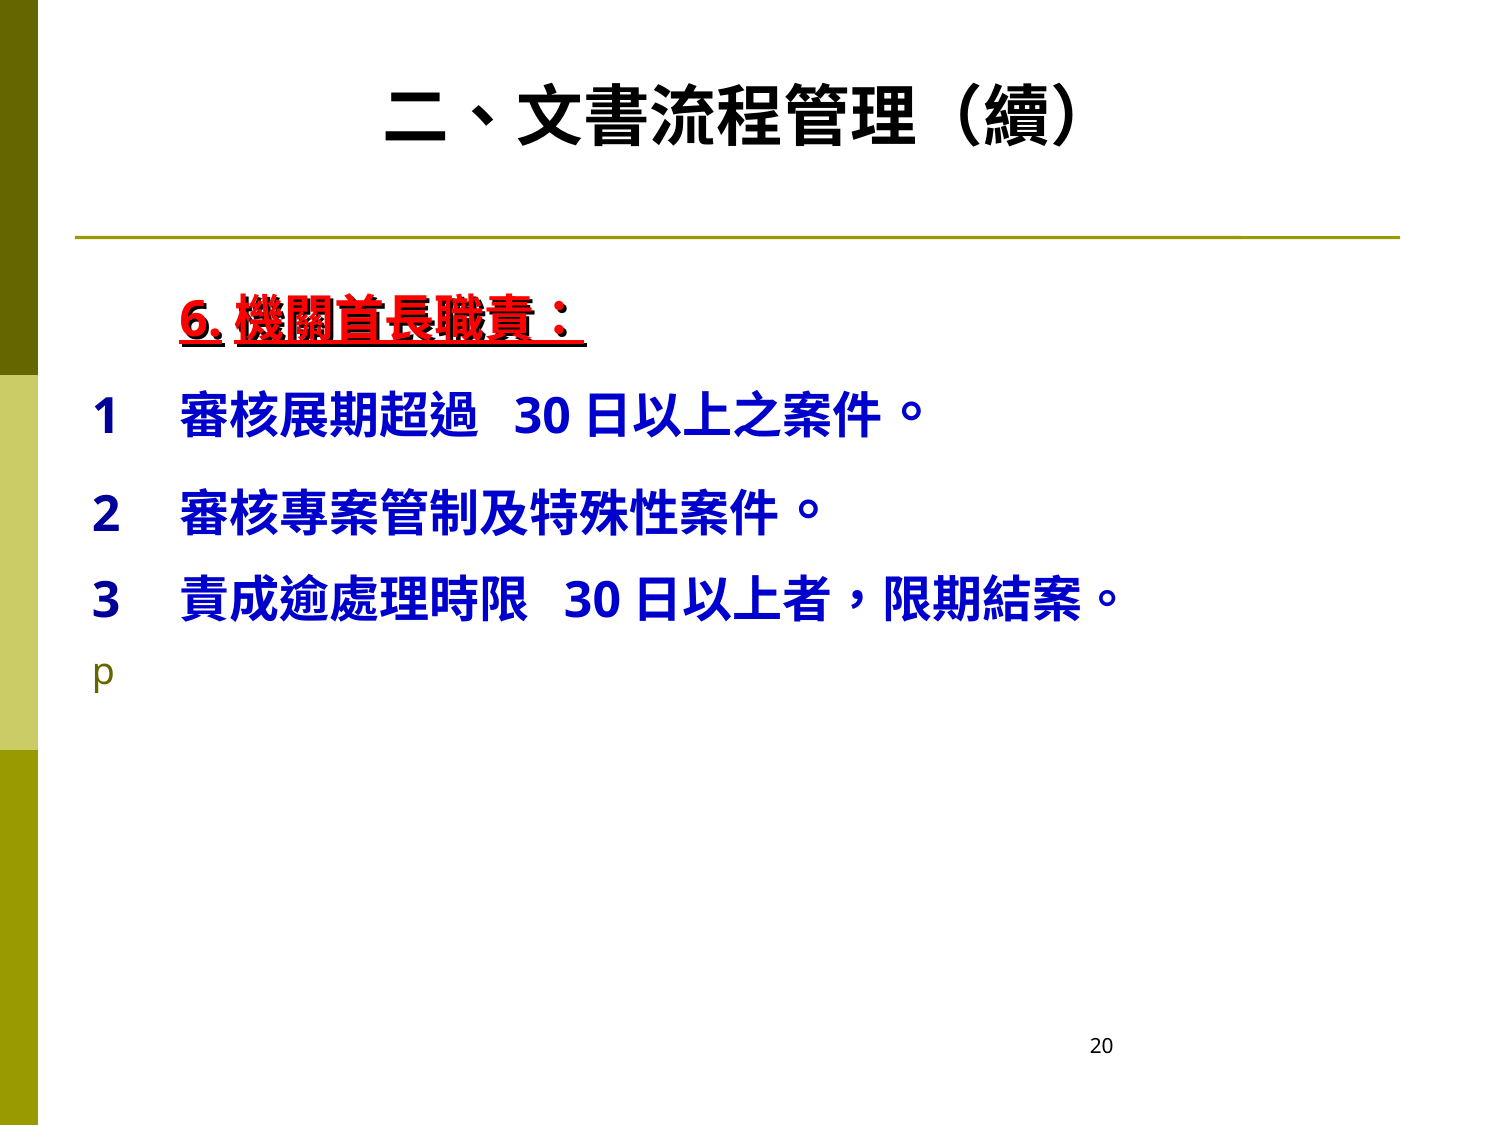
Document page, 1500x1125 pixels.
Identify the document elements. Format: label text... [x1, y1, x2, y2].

text_box [1074, 1025, 1426, 1101]
list 6.機關首長職責： 審核展期超過 30日以上之案件。 審核專案管制及特殊性案件。 責成逾處理時限 30日以上者，限期結案。 [76, 278, 1427, 1023]
title 二、文書流程管理（續） [75, 45, 1426, 161]
